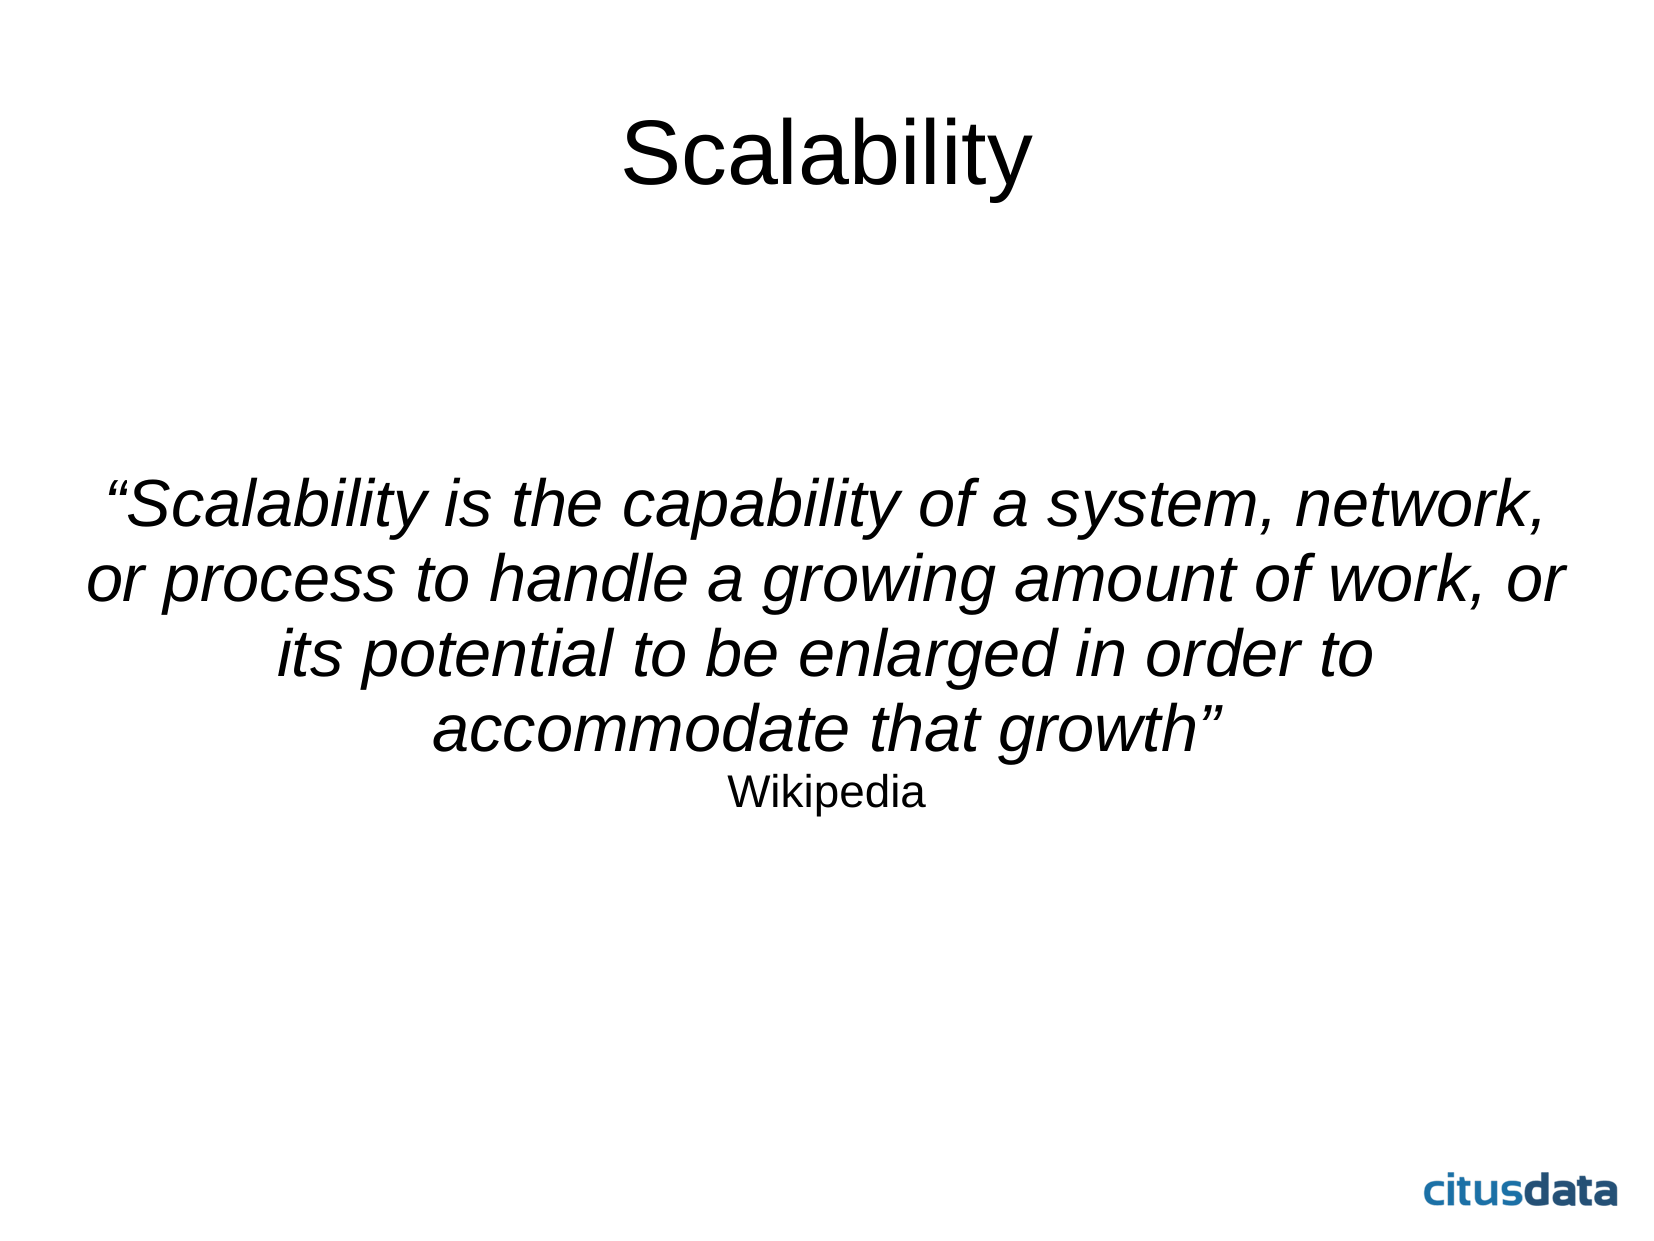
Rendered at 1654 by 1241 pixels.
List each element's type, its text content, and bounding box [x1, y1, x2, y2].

subtitle “Scalability is the capability of a system, network, or process to handle a growing amount of work, or its potential to be enlarged in order to accommodate that growth” Wikipedia [82, 161, 1571, 1122]
title Scalability [82, 49, 1571, 161]
picture [1420, 1167, 1622, 1209]
